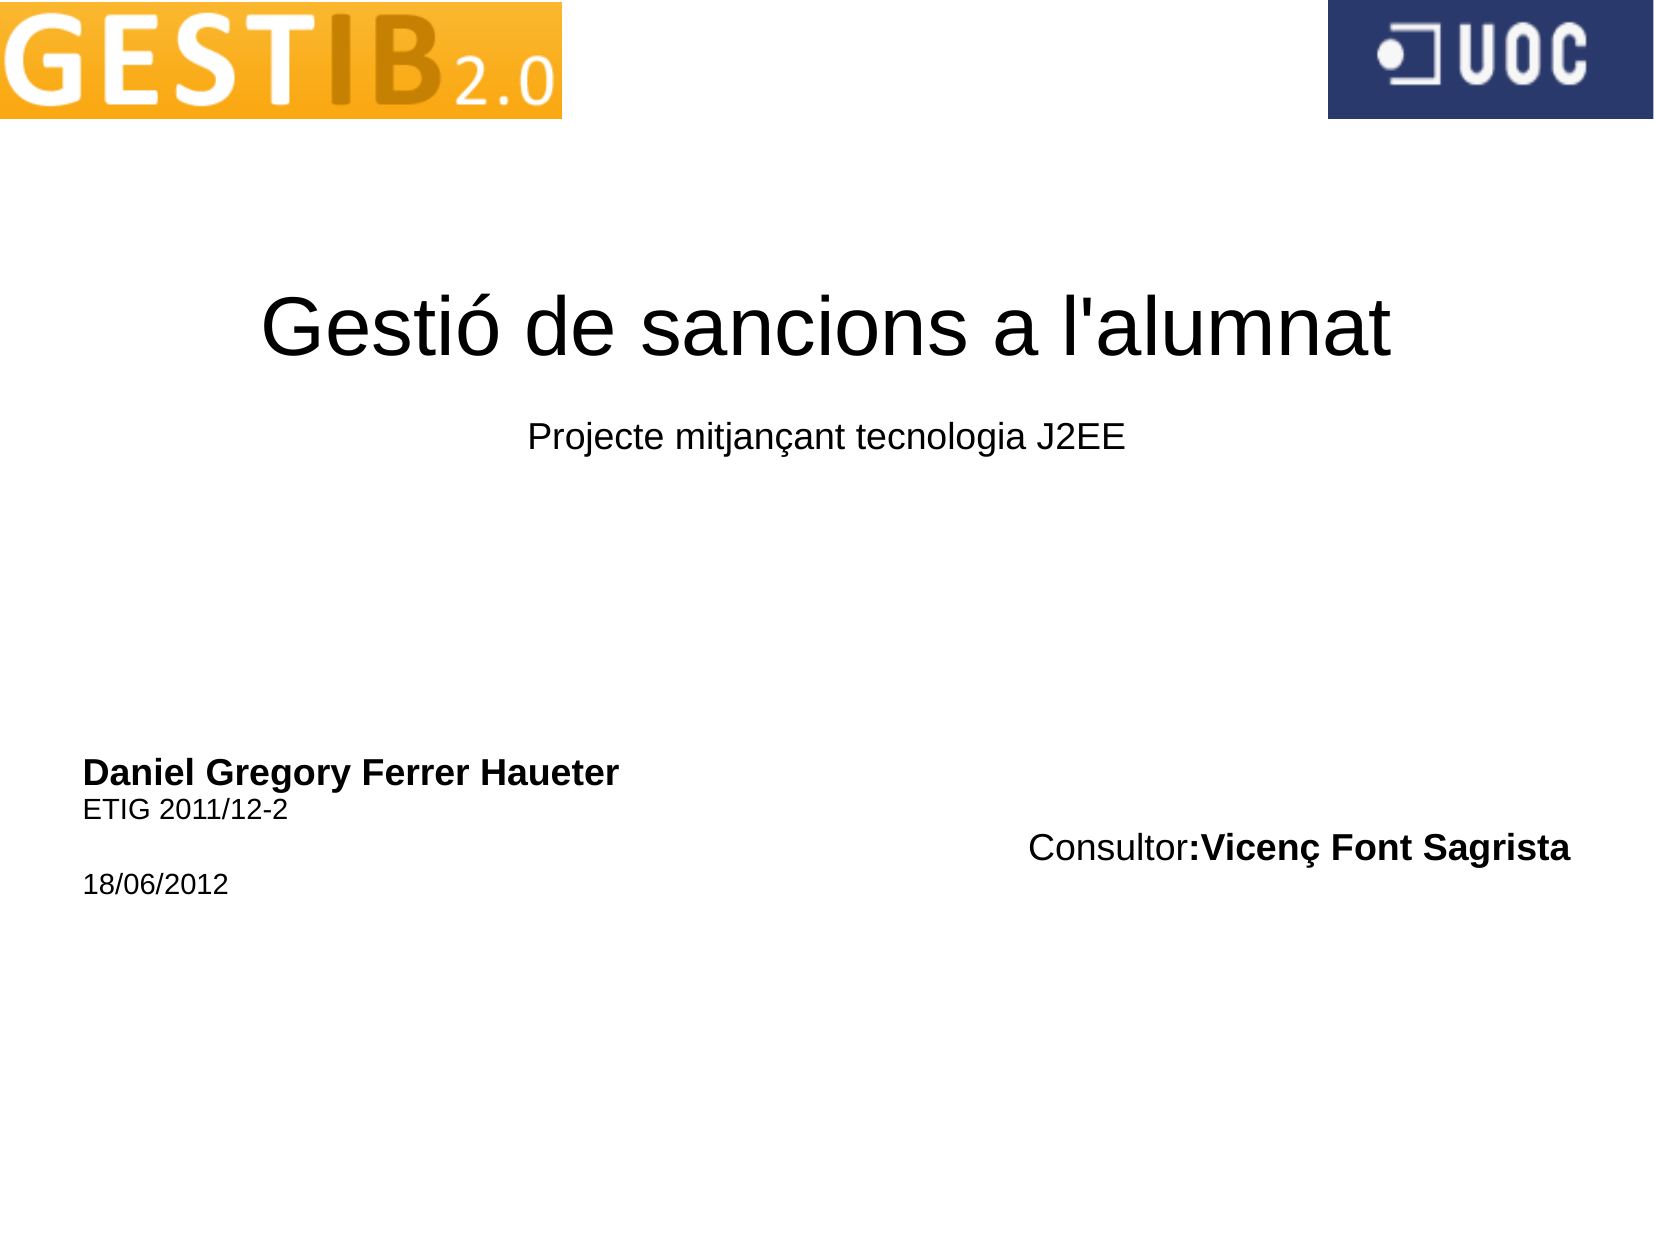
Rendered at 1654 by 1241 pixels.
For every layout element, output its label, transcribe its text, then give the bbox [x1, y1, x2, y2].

subtitle Gestió de sancions a l'alumnat Projecte mitjançant tecnologia J2EE Daniel Gregory Ferrer Haueter ETIG 2011/12-2 Consultor:Vicenç Font Sagrista 18/06/2012 [82, 147, 1571, 1109]
picture [0, 2, 562, 119]
picture [1328, 0, 1654, 119]
